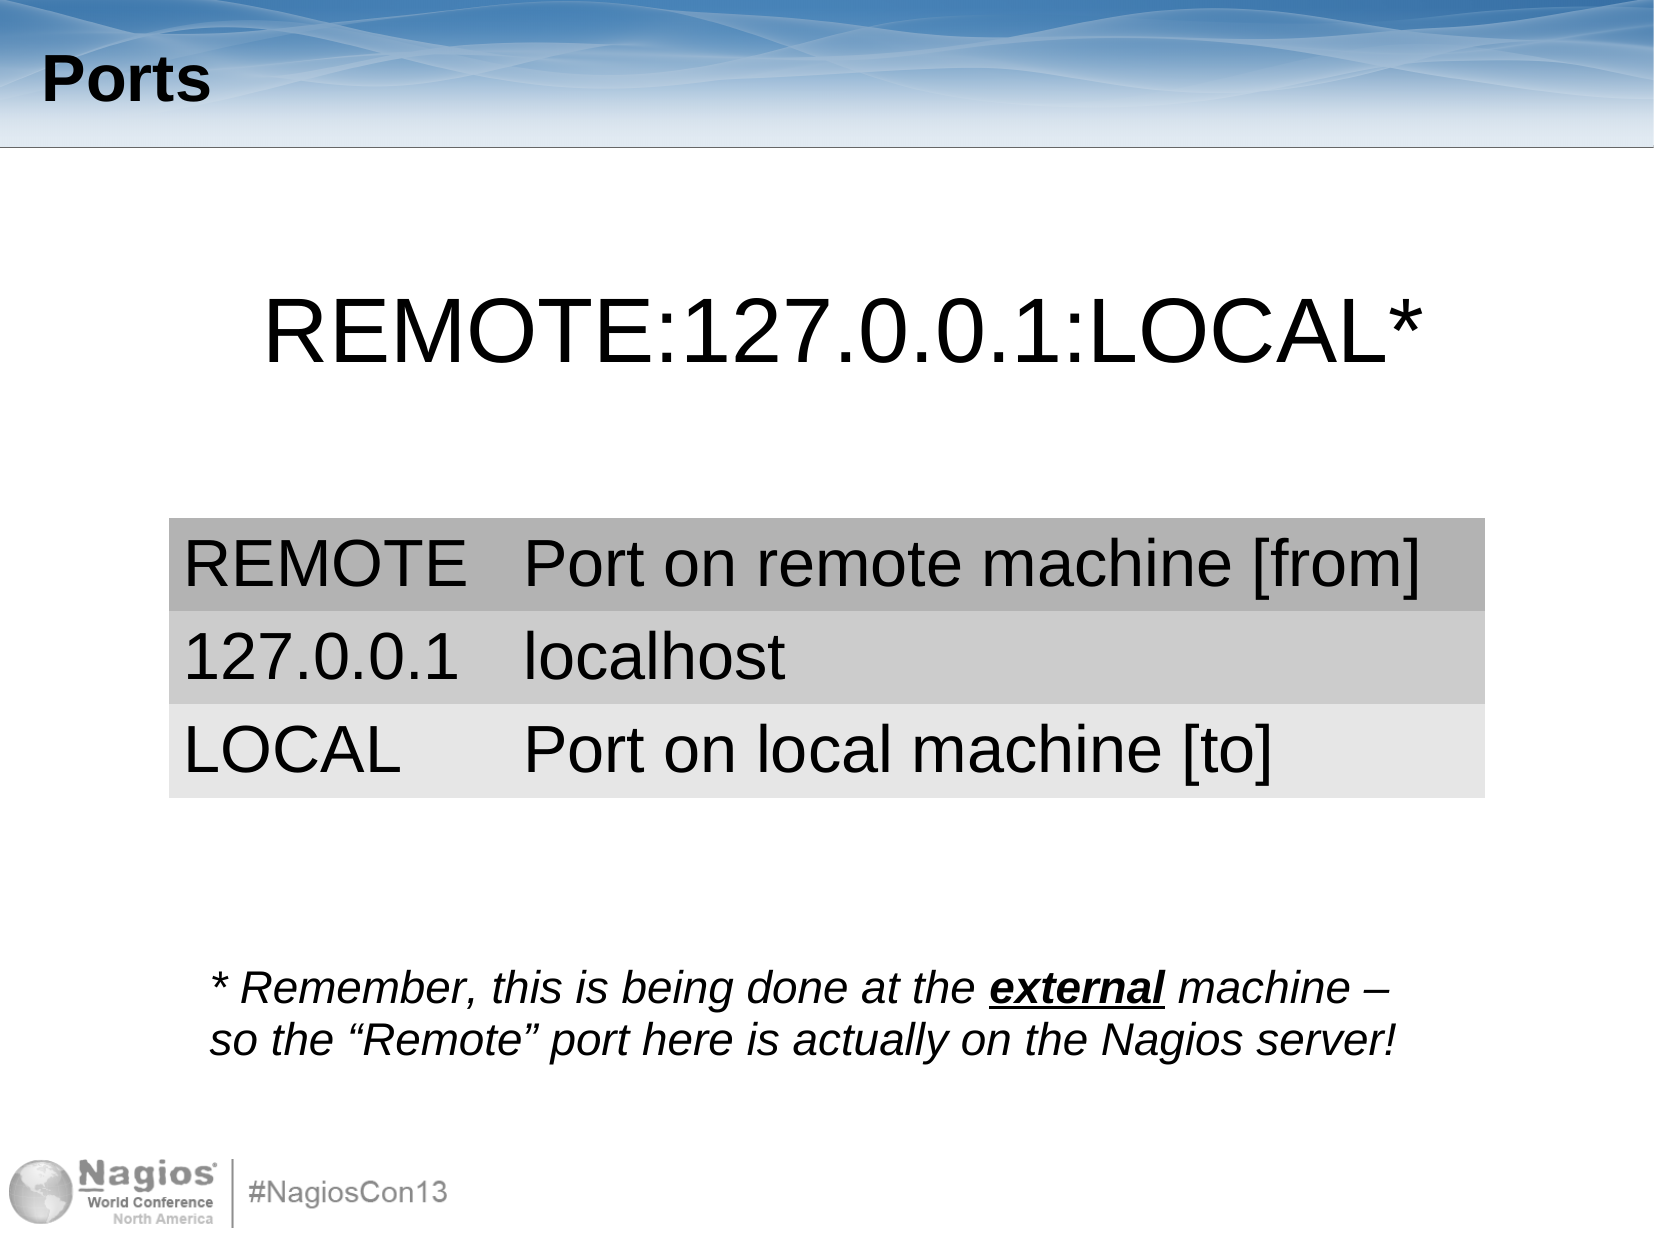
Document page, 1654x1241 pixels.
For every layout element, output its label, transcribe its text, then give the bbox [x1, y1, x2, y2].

table_cell localhost [509, 611, 1485, 704]
title Ports [41, 29, 1248, 127]
text_box * Remember, this is being done at the external machine – so the “Remote” port here is actually on the Nagios server! [194, 954, 1418, 1073]
table_header Port on remote machine [from] [509, 518, 1485, 611]
table_cell LOCAL [169, 704, 509, 798]
table_cell Port on local machine [to] [509, 704, 1485, 798]
text_box REMOTE:127.0.0.1:LOCAL* [0, 279, 1618, 383]
table_header REMOTE [169, 518, 509, 611]
picture [0, 0, 1654, 147]
picture [9, 1159, 453, 1228]
table_cell 127.0.0.1 [169, 611, 509, 704]
